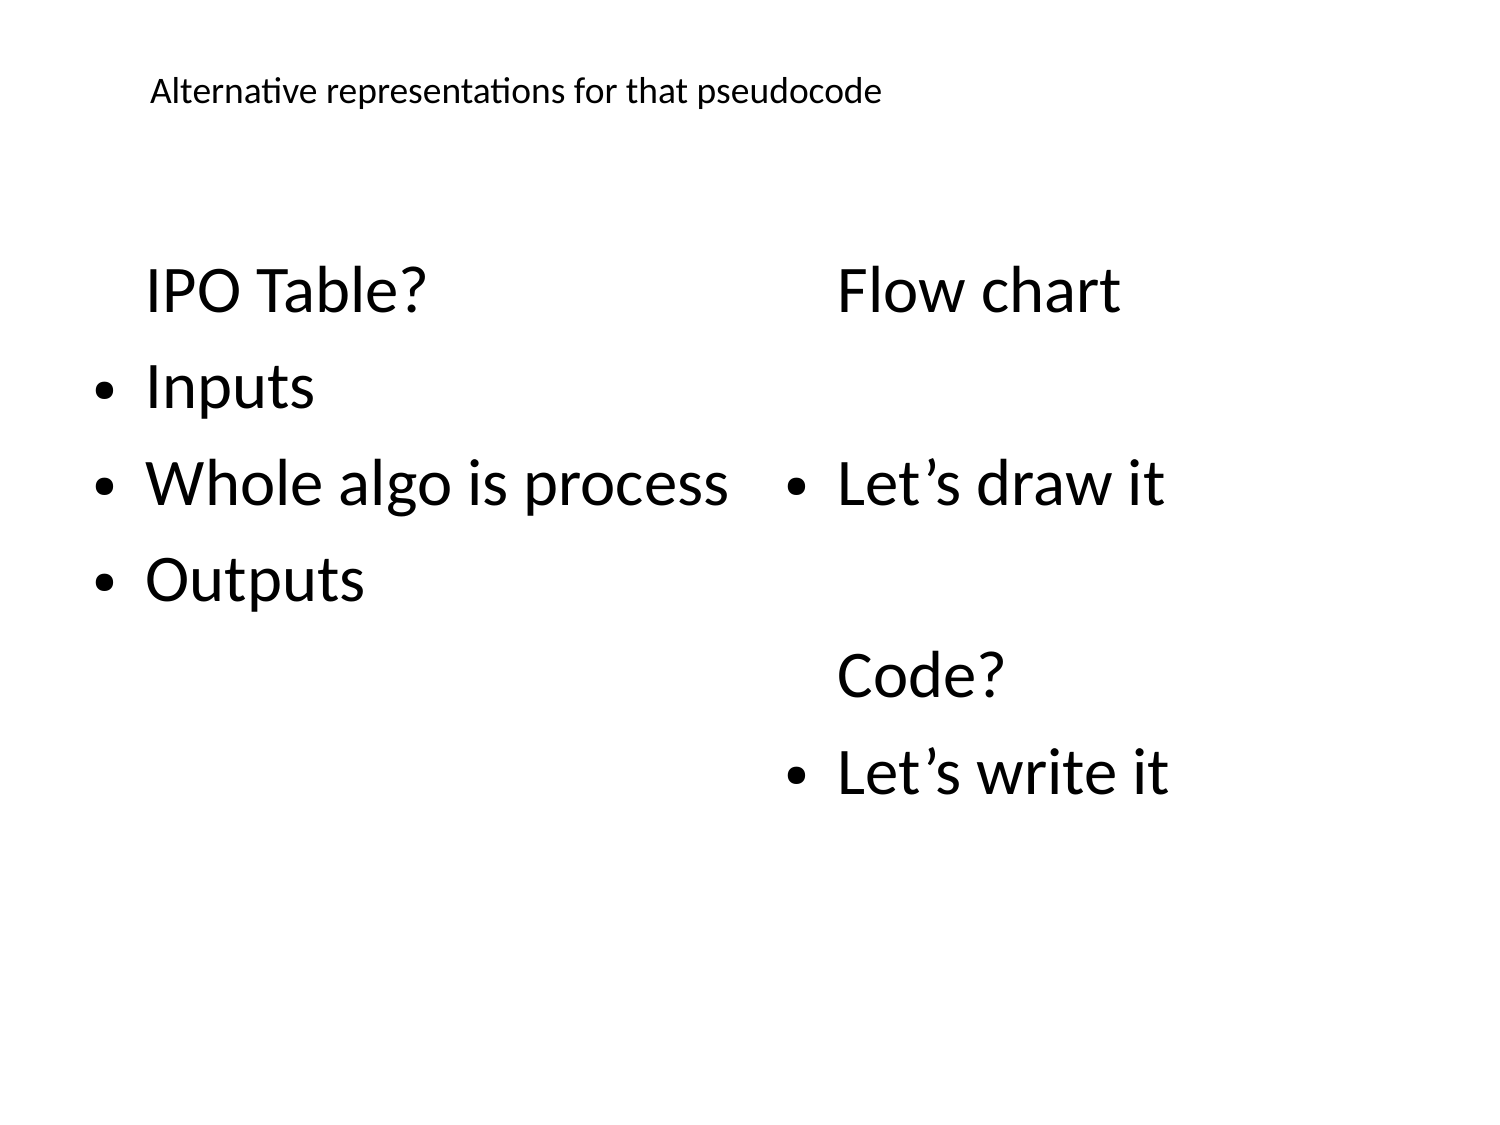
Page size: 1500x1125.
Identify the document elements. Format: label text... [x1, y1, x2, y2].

list IPO Table? Inputs Whole algo is process Outputs [75, 262, 734, 1005]
list Flow chart Let’s draw it Code? Let’s write it [766, 262, 1426, 1005]
title Alternative representations for that pseudocode [0, 0, 1350, 188]
